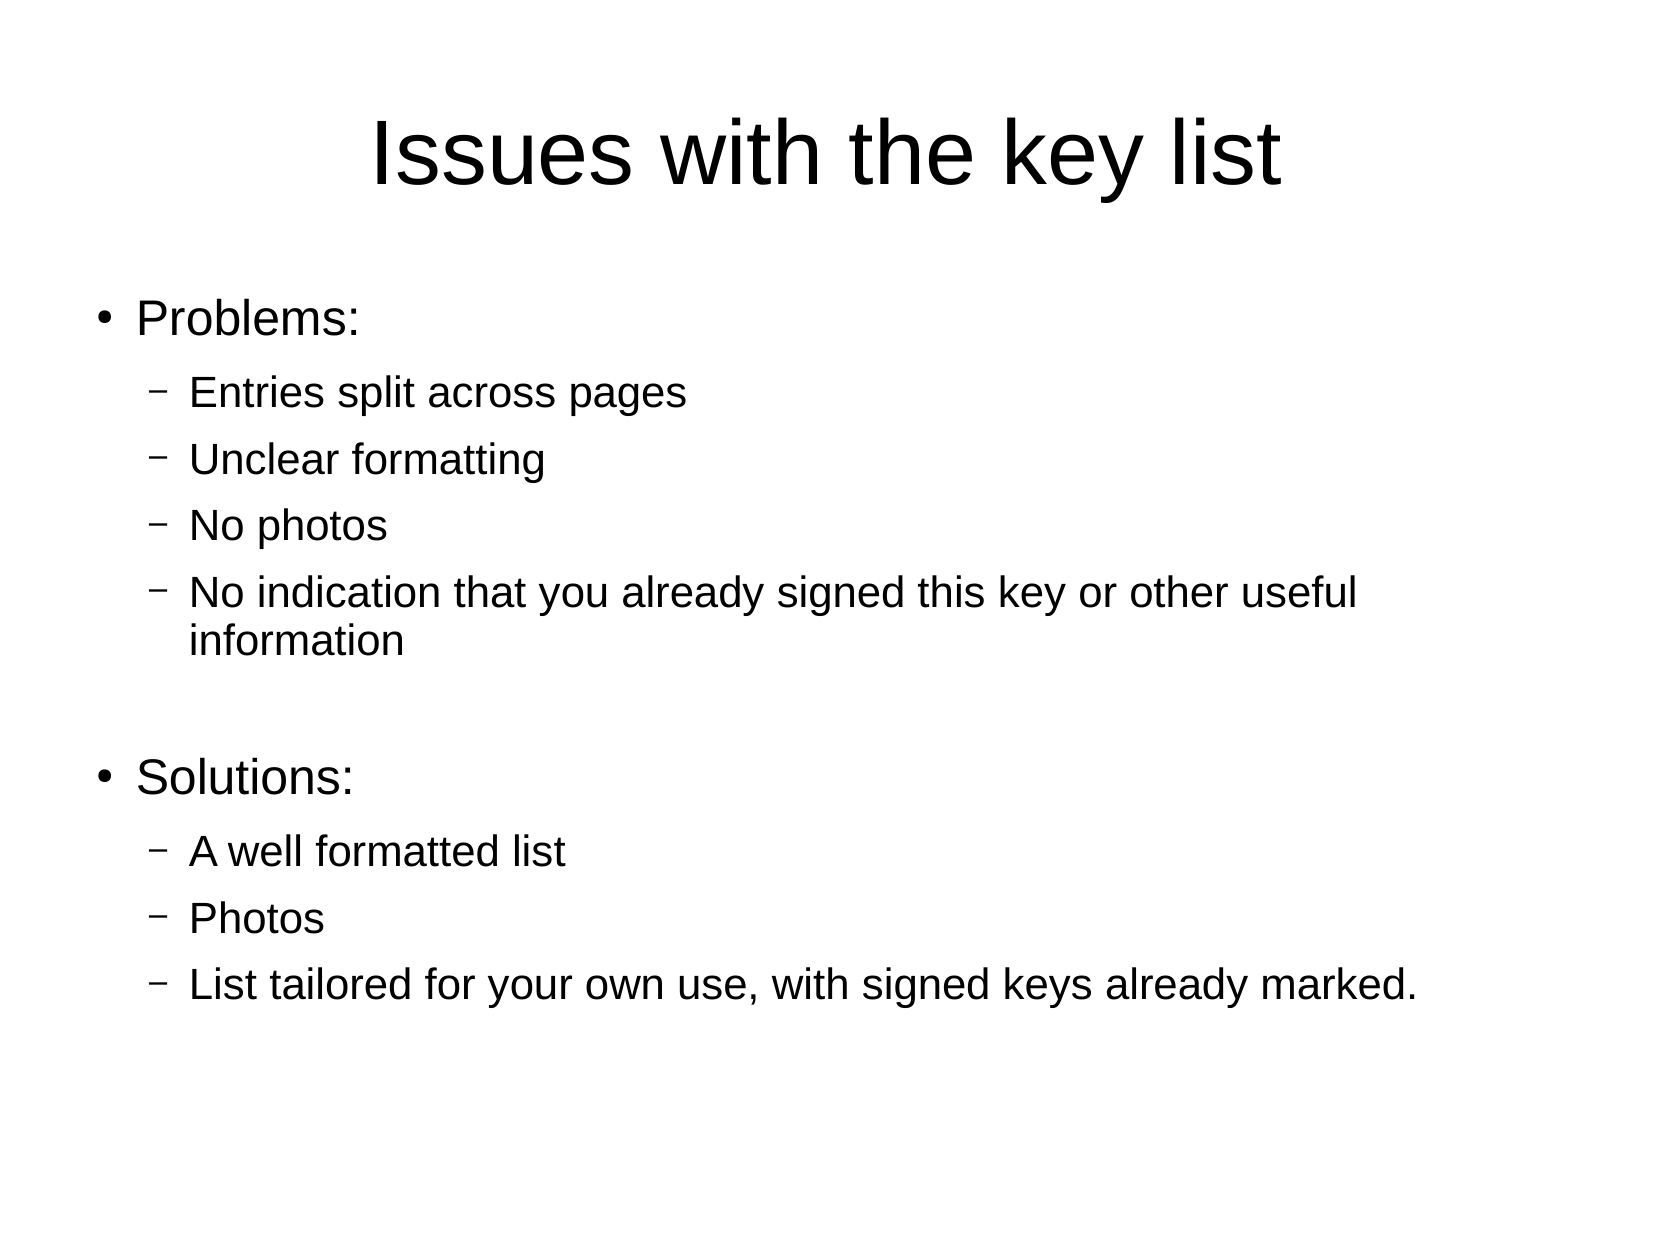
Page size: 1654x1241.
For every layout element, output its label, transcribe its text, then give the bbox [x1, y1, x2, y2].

list Problems: Entries split across pages Unclear formatting No photos No indication that you already signed this key or other useful information Solutions: A well formatted list Photos List tailored for your own use, with signed keys already marked. [82, 290, 1571, 1010]
title Issues with the key list [82, 49, 1571, 257]
